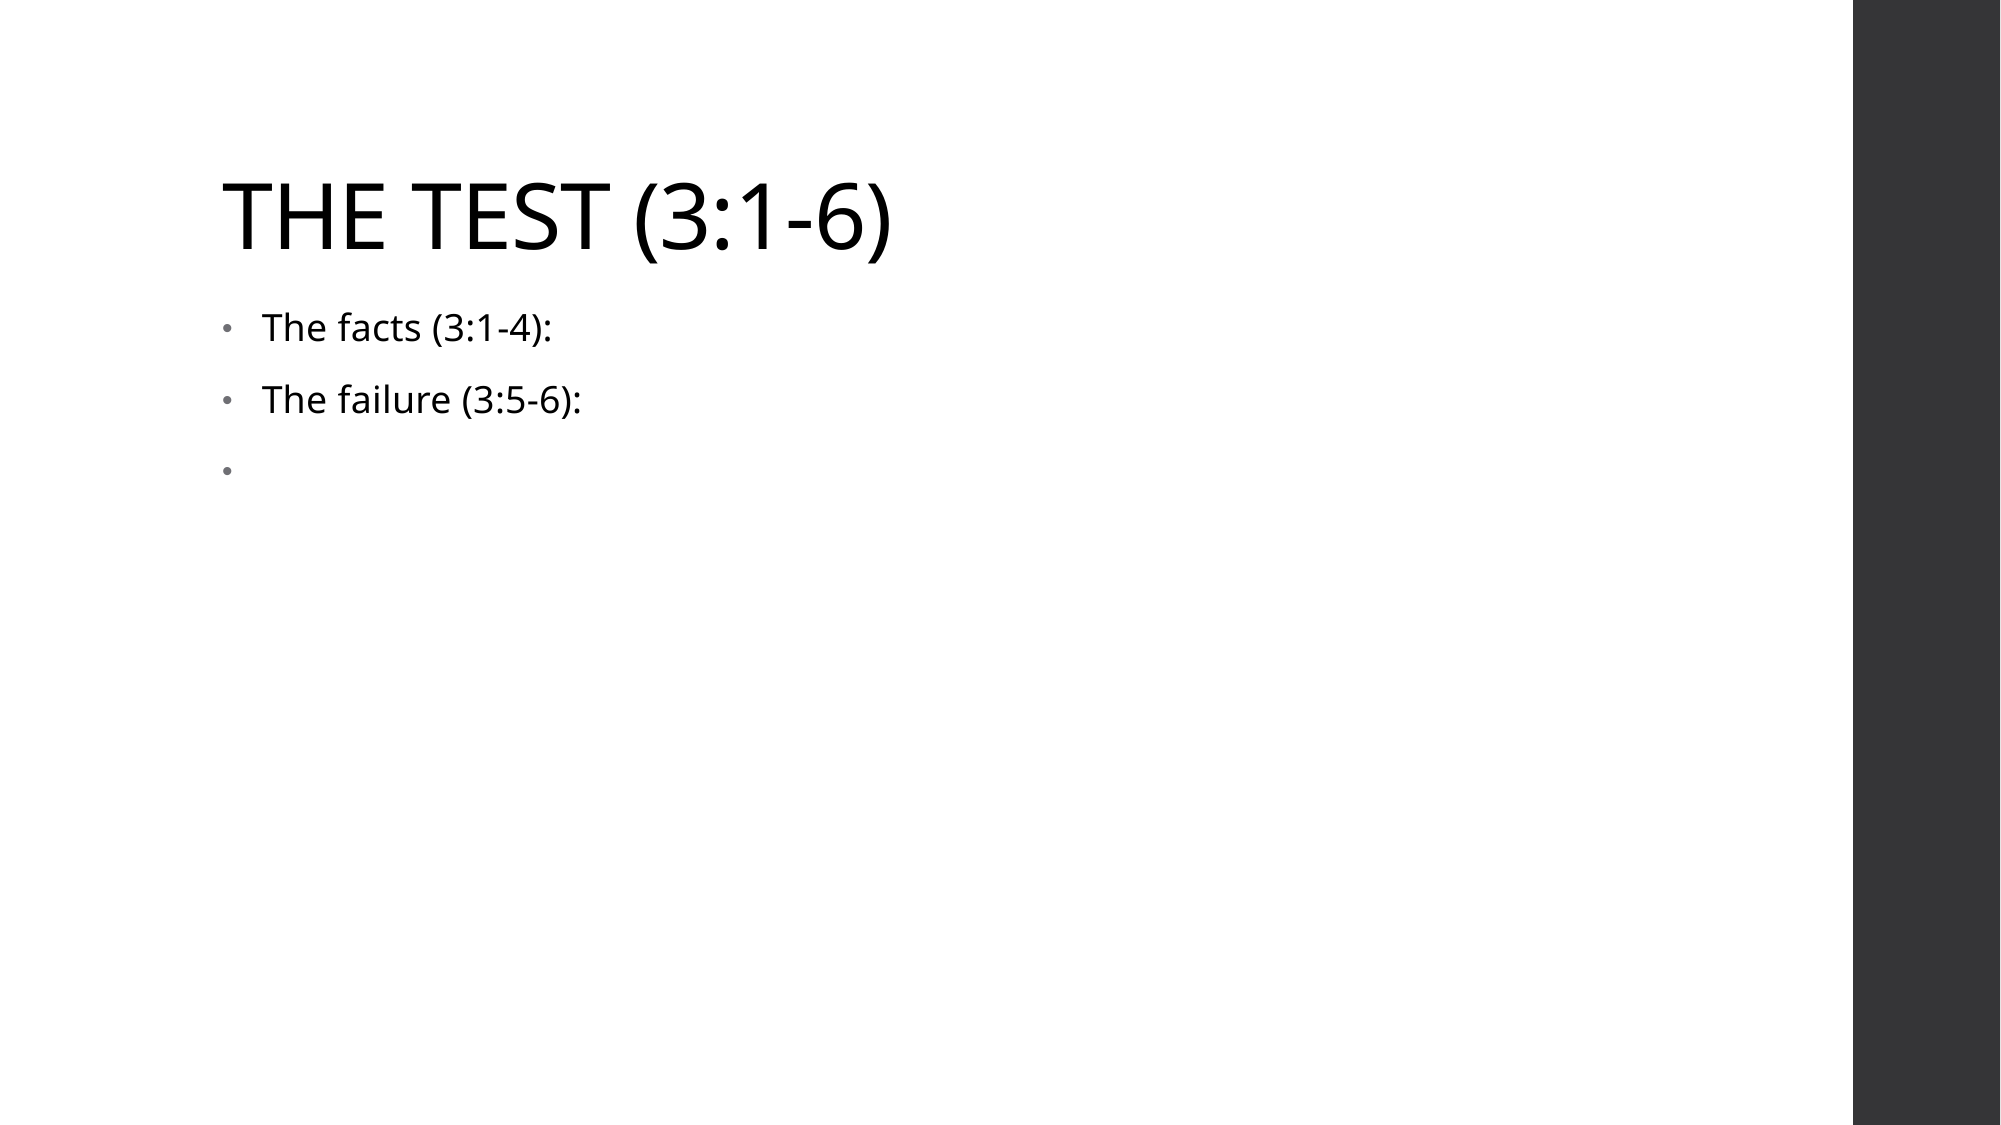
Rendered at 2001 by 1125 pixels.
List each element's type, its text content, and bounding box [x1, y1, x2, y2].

title THE TEST (3:1-6) [206, 60, 1797, 278]
list The facts (3:1-4): The failure (3:5-6): [206, 299, 1617, 1014]
